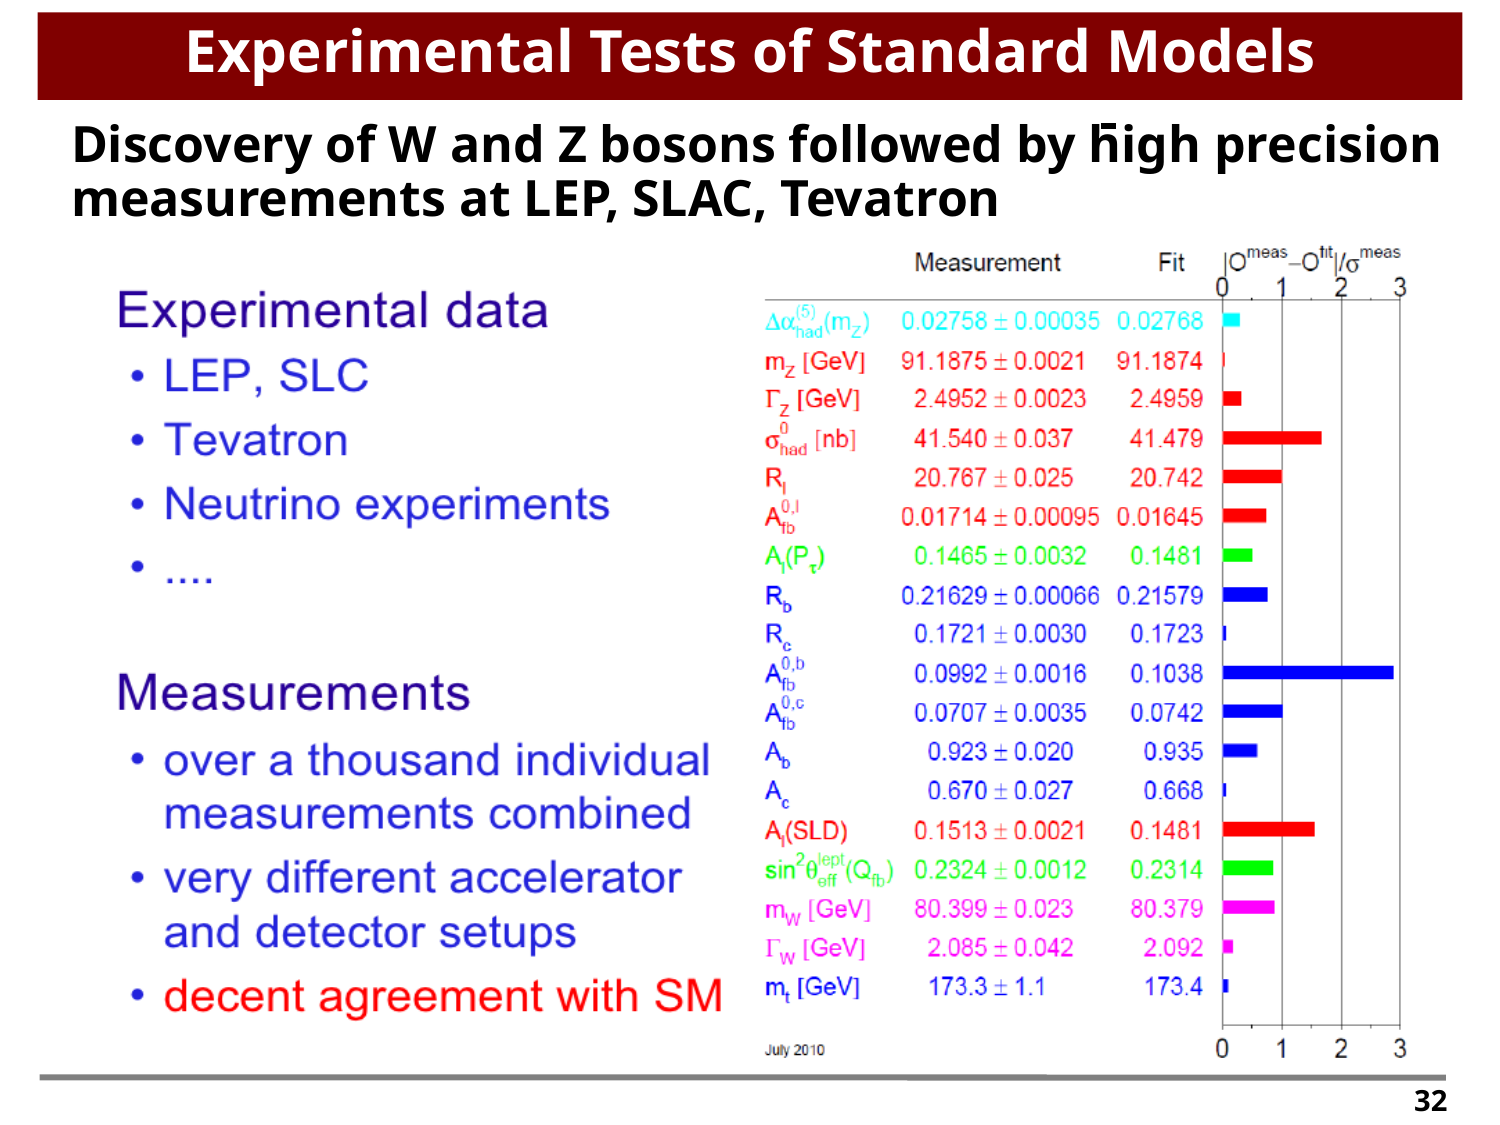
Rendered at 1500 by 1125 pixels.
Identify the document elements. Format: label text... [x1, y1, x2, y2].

picture [95, 234, 1416, 1066]
list Discovery of W and Z bosons followed by high precision measurements at LEP, SLAC, Tevatron [0, 111, 1486, 255]
title Experimental Tests of Standard Models [45, 12, 1456, 96]
